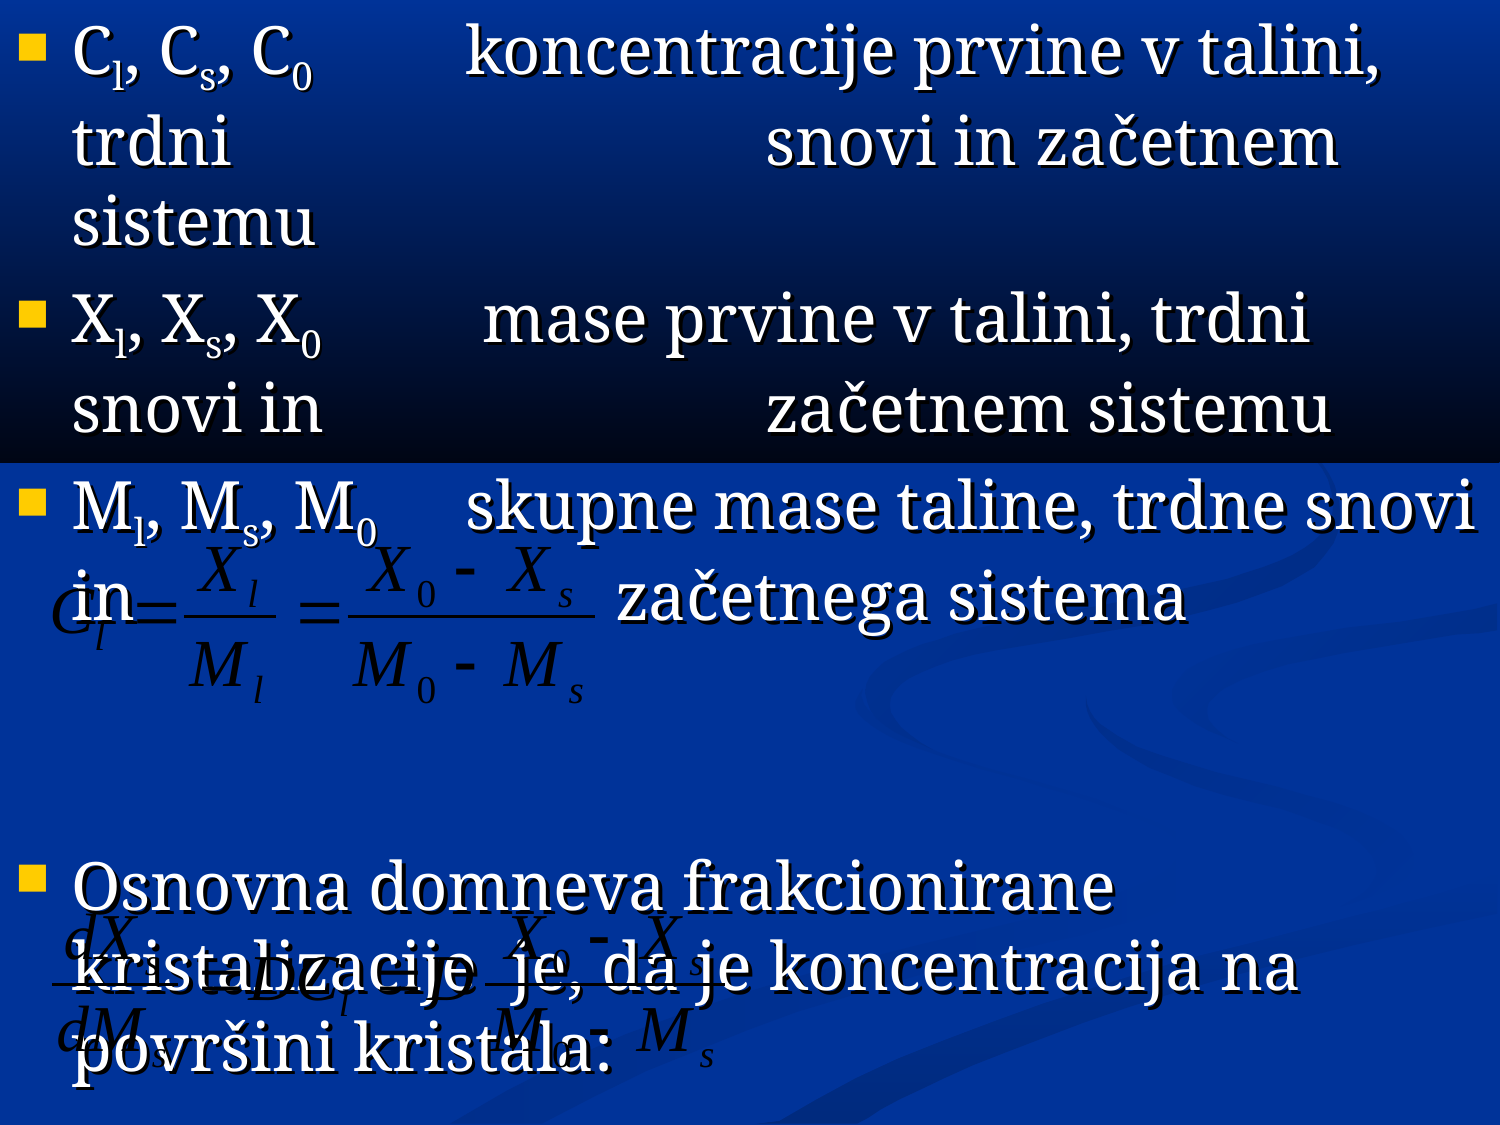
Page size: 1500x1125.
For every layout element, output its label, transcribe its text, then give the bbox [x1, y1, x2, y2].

chart [41, 897, 739, 1083]
list Cl, Cs, C0 koncentracije prvine v talini, trdni snovi in začetnem sistemu Xl, Xs, X0 mase prvine v talini, trdni snovi in začetnem sistemu Ml, Ms, M0 skupne mase taline, trdne snovi in začetnega sistema Osnovna domneva frakcionirane kristalizacije je, da je koncentracija na površini kristala: [0, 0, 1500, 1125]
chart [41, 527, 609, 718]
